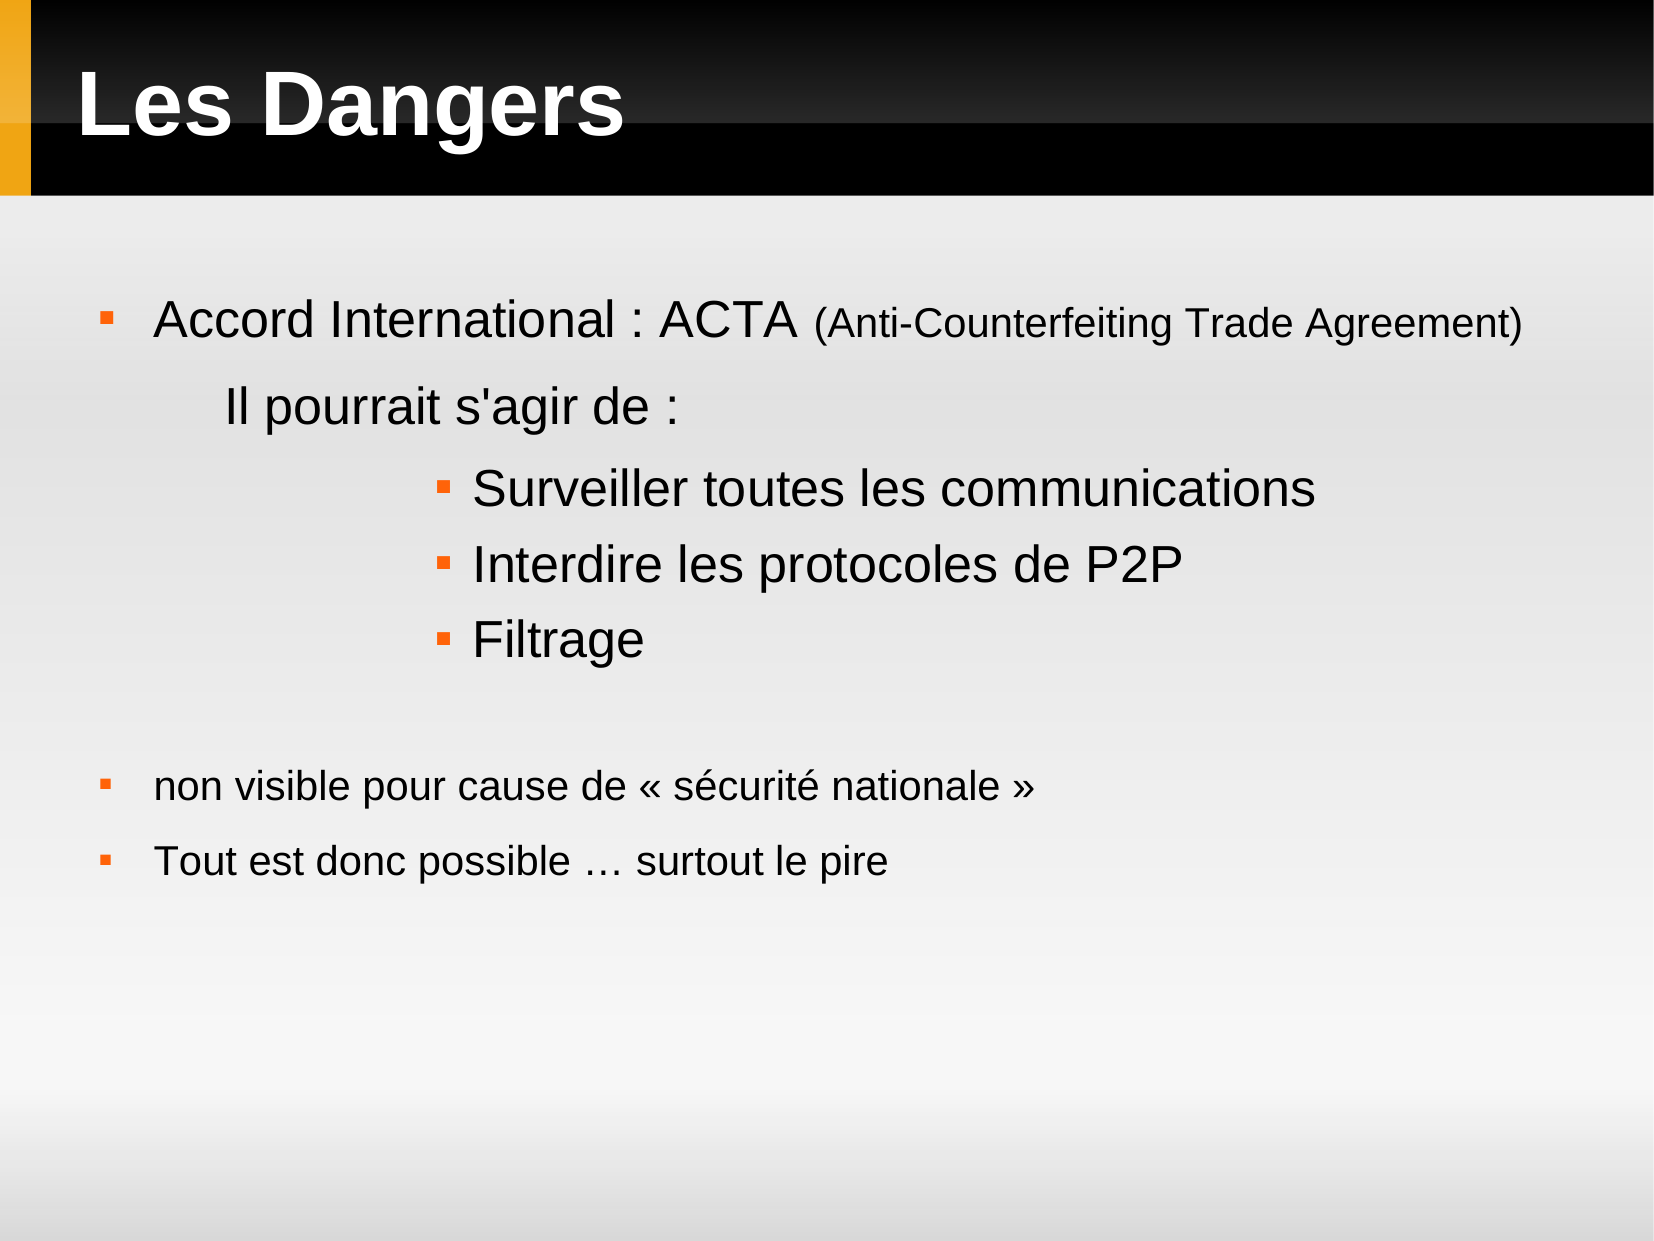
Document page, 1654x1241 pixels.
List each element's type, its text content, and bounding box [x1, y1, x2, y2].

picture [0, 0, 1654, 1241]
list Accord International : ACTA (Anti-Counterfeiting Trade Agreement) Il pourrait s'agir de : Surveiller toutes les communications Interdire les protocoles de P2P Filtrage non visible pour cause de « sécurité nationale » Tout est donc possible … surtout le pire [82, 290, 1571, 1241]
title Les Dangers [76, 0, 1565, 208]
